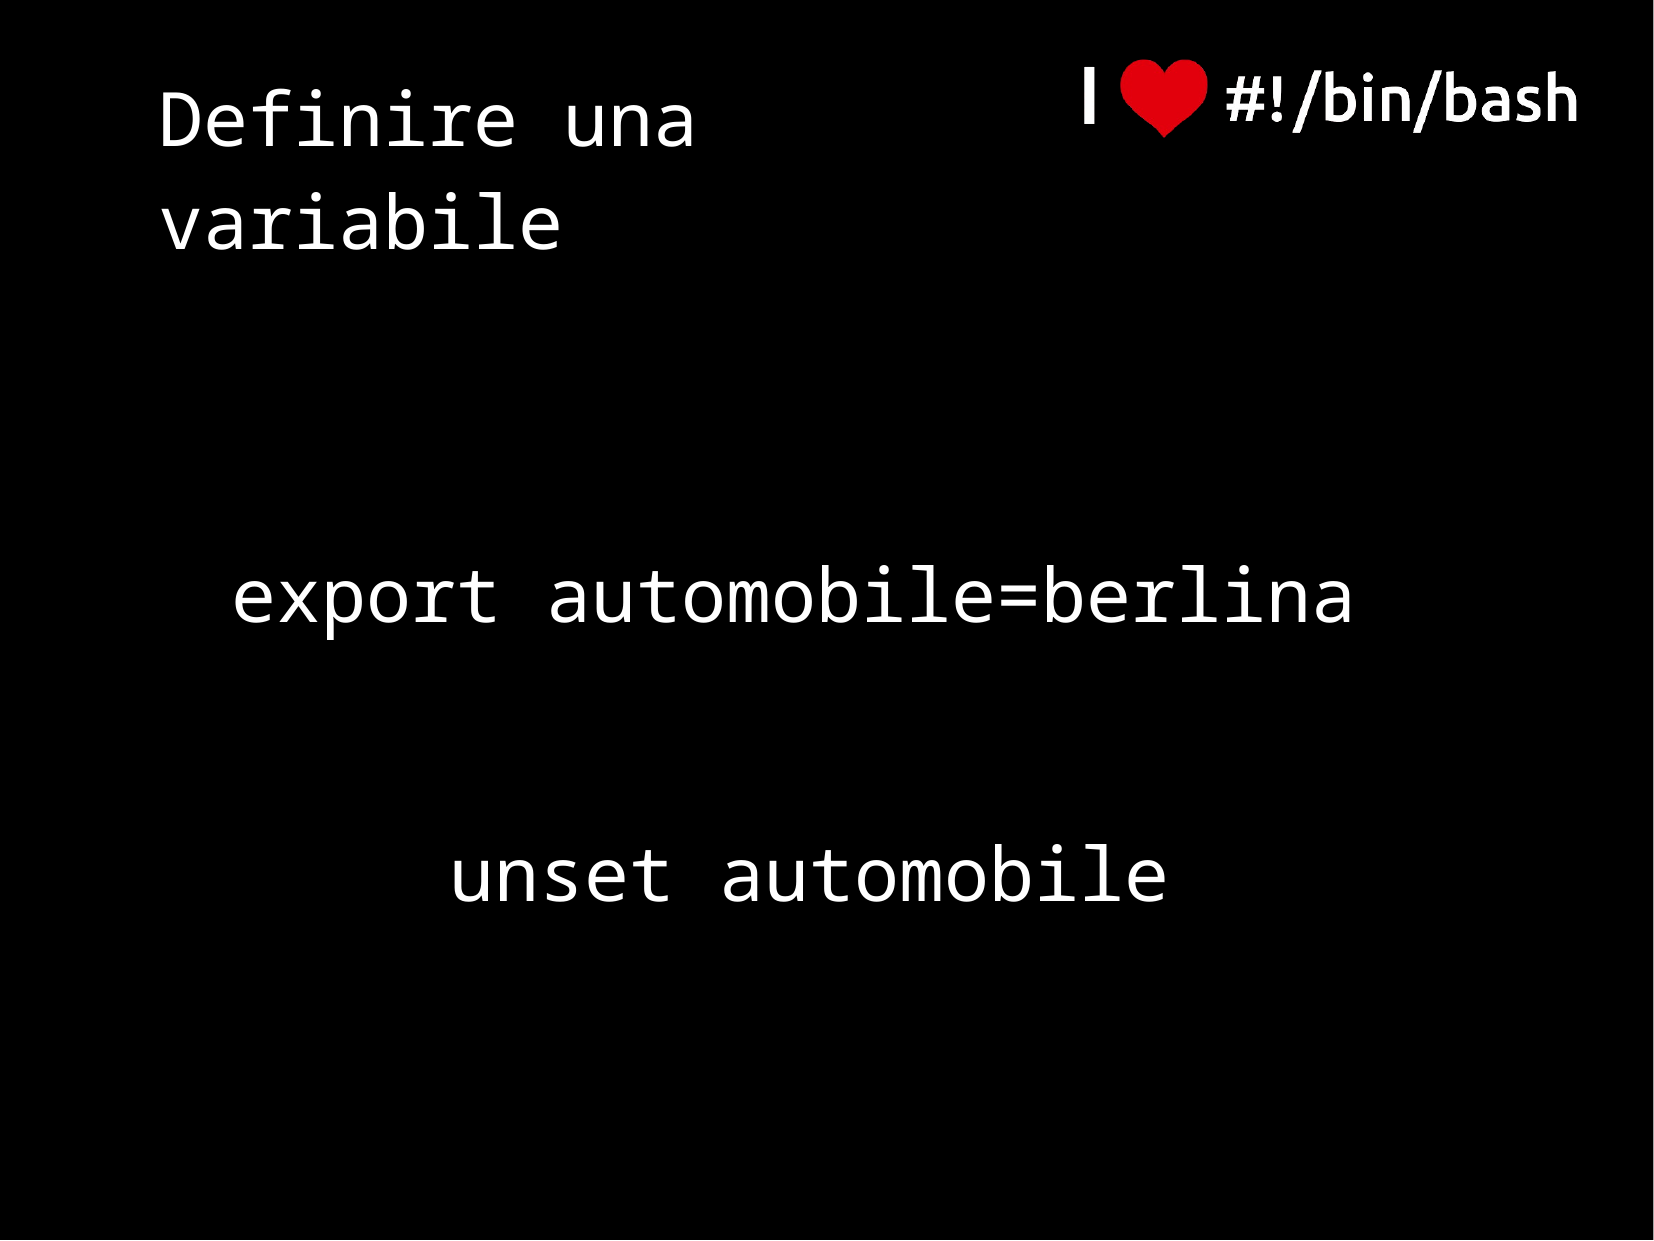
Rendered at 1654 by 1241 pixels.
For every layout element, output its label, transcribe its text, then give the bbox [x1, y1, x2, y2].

picture [1064, 45, 1595, 154]
text_box Definire una variabile [144, 59, 749, 263]
text_box unset automobile [169, 814, 1496, 931]
text_box export automobile=berlina [153, 535, 1480, 653]
